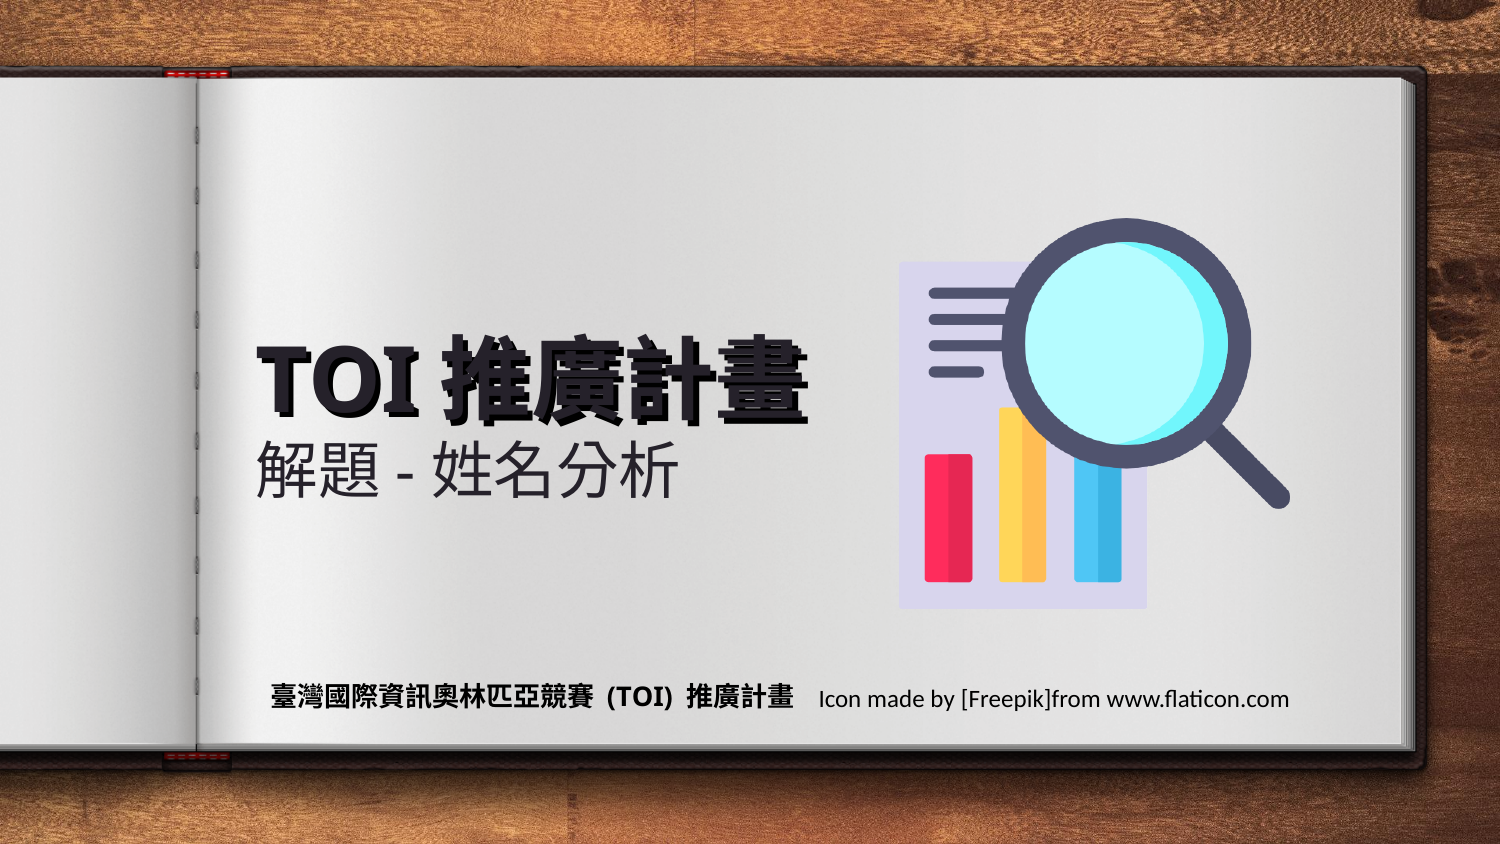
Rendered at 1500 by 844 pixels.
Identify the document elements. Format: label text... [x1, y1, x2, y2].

text_box Icon made by [Freepik]from www.flaticon.com [804, 675, 1385, 720]
picture [899, 218, 1290, 609]
title TOI推廣計畫 解題-姓名分析 [240, 262, 894, 565]
